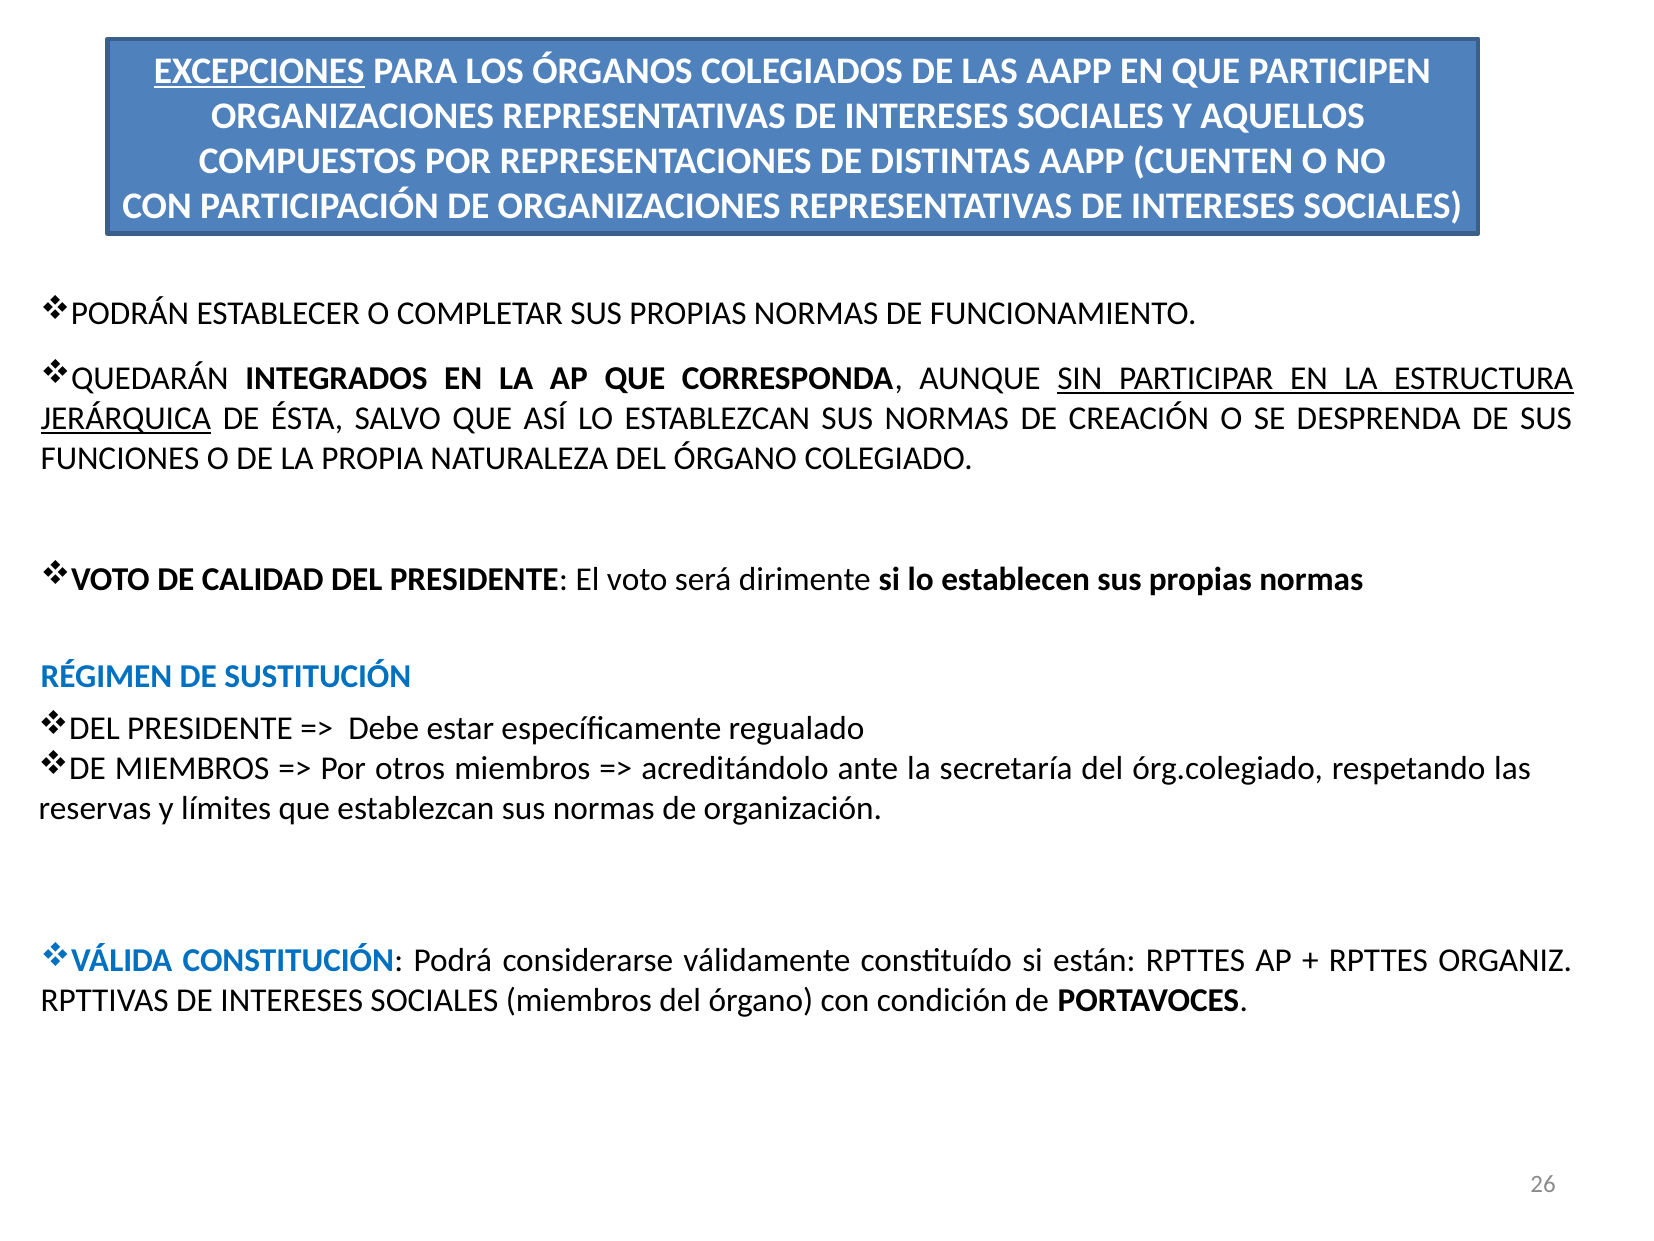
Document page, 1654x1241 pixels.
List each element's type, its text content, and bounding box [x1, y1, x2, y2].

text_box QUEDARÁN INTEGRADOS EN LA AP QUE CORRESPONDA, AUNQUE SIN PARTICIPAR EN LA ESTRUCTURA JERÁRQUICA DE ÉSTA, SALVO QUE ASÍ LO ESTABLEZCAN SUS NORMAS DE CREACIÓN O SE DESPRENDA DE SUS FUNCIONES O DE LA PROPIA NATURALEZA DEL ÓRGANO COLEGIADO. [25, 348, 1589, 484]
text_box PODRÁN ESTABLECER O COMPLETAR SUS PROPIAS NORMAS DE FUNCIONAMIENTO. [25, 284, 1512, 339]
text_box DEL PRESIDENTE => Debe estar específicamente regualado DE MIEMBROS => Por otros miembros => acreditándolo ante la secretaría del órg.colegiado, respetando las reservas y límites que establezcan sus normas de organización. [24, 699, 1549, 834]
slide_number <número> [1185, 1149, 1571, 1216]
text_box EXCEPCIONES PARA LOS ÓRGANOS COLEGIADOS DE LAS AAPP EN QUE PARTICIPEN ORGANIZACIONES REPRESENTATIVAS DE INTERESES SOCIALES Y AQUELLOS COMPUESTOS POR REPRESENTACIONES DE DISTINTAS AAPP (CUENTEN O NO CON PARTICIPACIÓN DE ORGANIZACIONES REPRESENTATIVAS DE INTERESES SOCIALES) [107, 38, 1479, 234]
text_box VOTO DE CALIDAD DEL PRESIDENTE: El voto será dirimente si lo establecen sus propias normas [25, 549, 1589, 605]
text_box RÉGIMEN DE SUSTITUCIÓN [25, 646, 1564, 702]
text_box VÁLIDA CONSTITUCIÓN: Podrá considerarse válidamente constituído si están: RPTTES AP + RPTTES ORGANIZ. RPTTIVAS DE INTERESES SOCIALES (miembros del órgano) con condición de PORTAVOCES. [25, 930, 1589, 1026]
